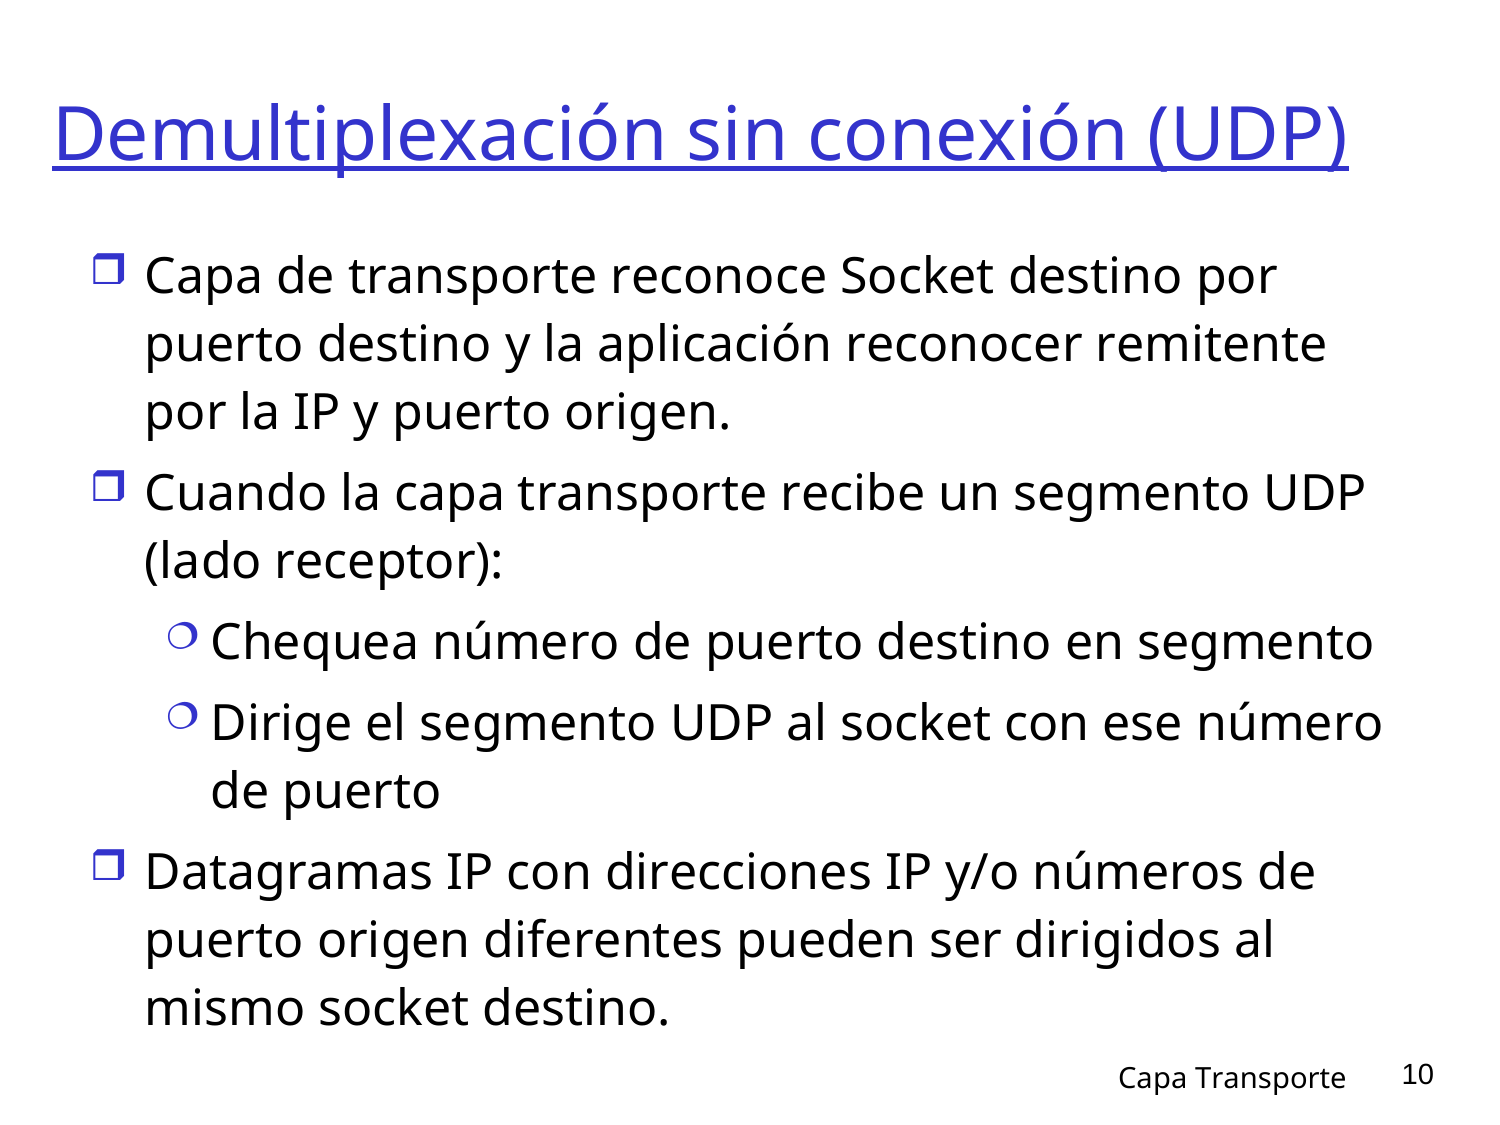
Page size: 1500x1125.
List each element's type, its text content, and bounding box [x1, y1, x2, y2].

list Capa de transporte reconoce Socket destino por puerto destino y la aplicación reconocer remitente por la IP y puerto origen. Cuando la capa transporte recibe un segmento UDP (lado receptor): Chequea número de puerto destino en segmento Dirige el segmento UDP al socket con ese número de puerto Datagramas IP con direcciones IP y/o números de puerto origen diferentes pueden ser dirigidos al mismo socket destino. [75, 232, 1426, 1027]
title Demultiplexación sin conexión (UDP)‏ [37, 37, 1463, 225]
